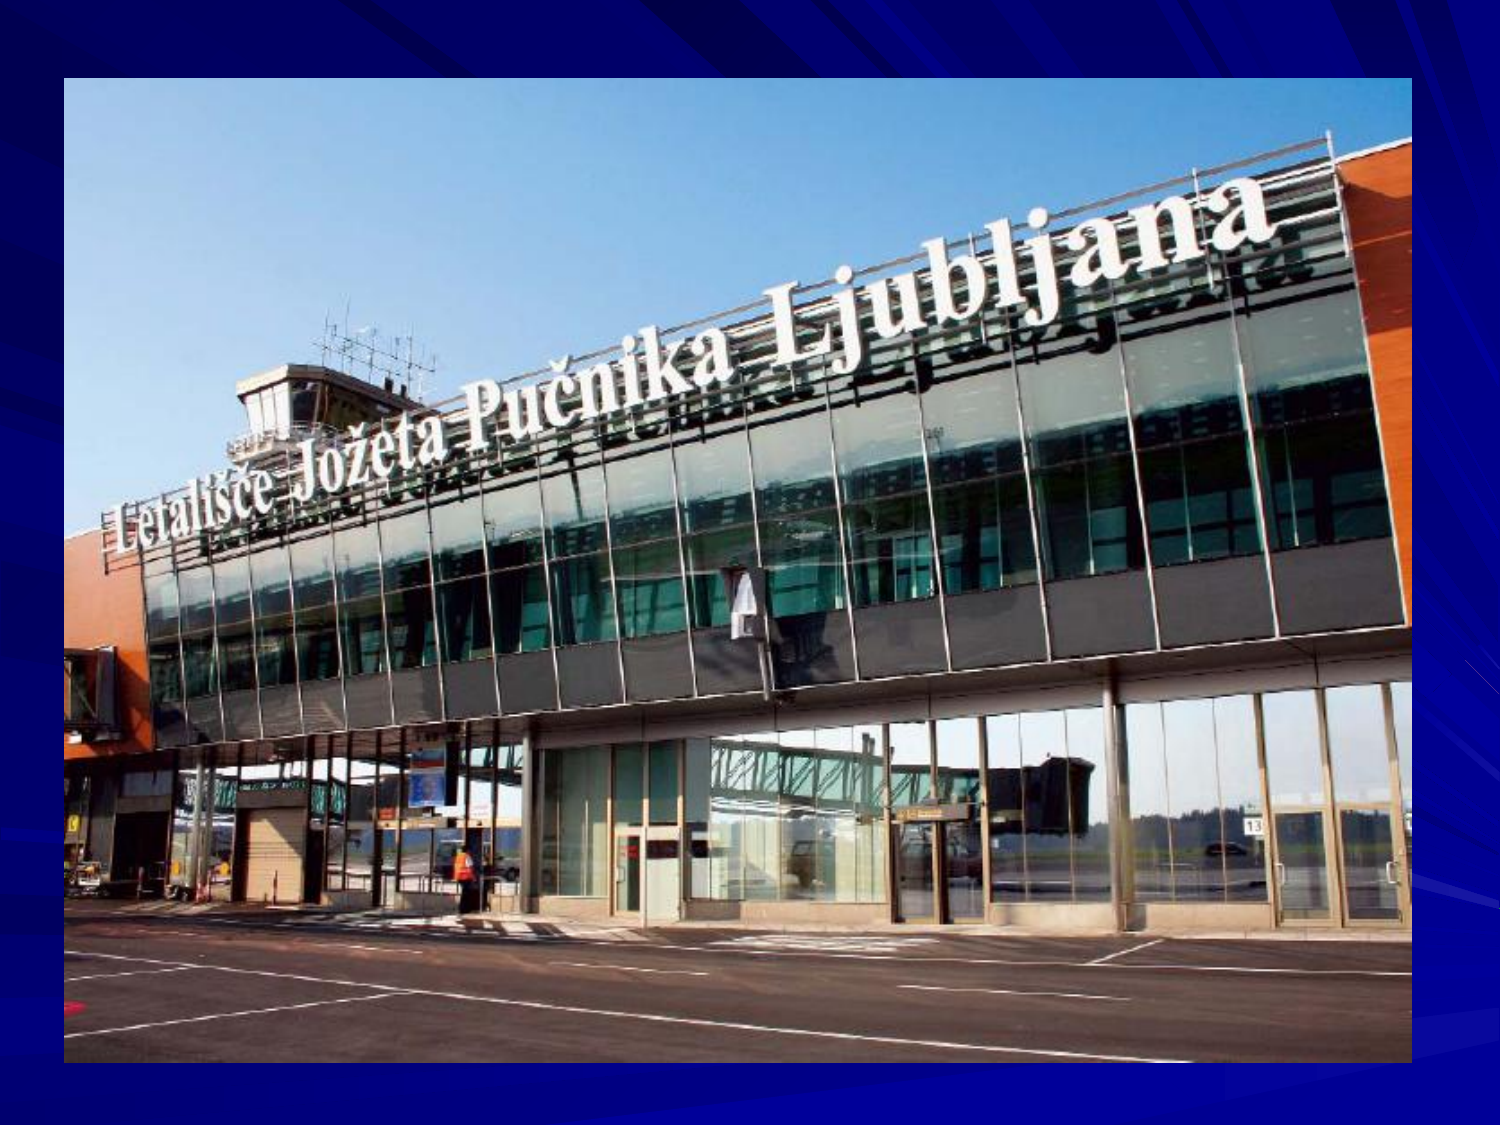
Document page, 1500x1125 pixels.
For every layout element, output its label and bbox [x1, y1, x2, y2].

picture [64, 78, 1412, 1063]
